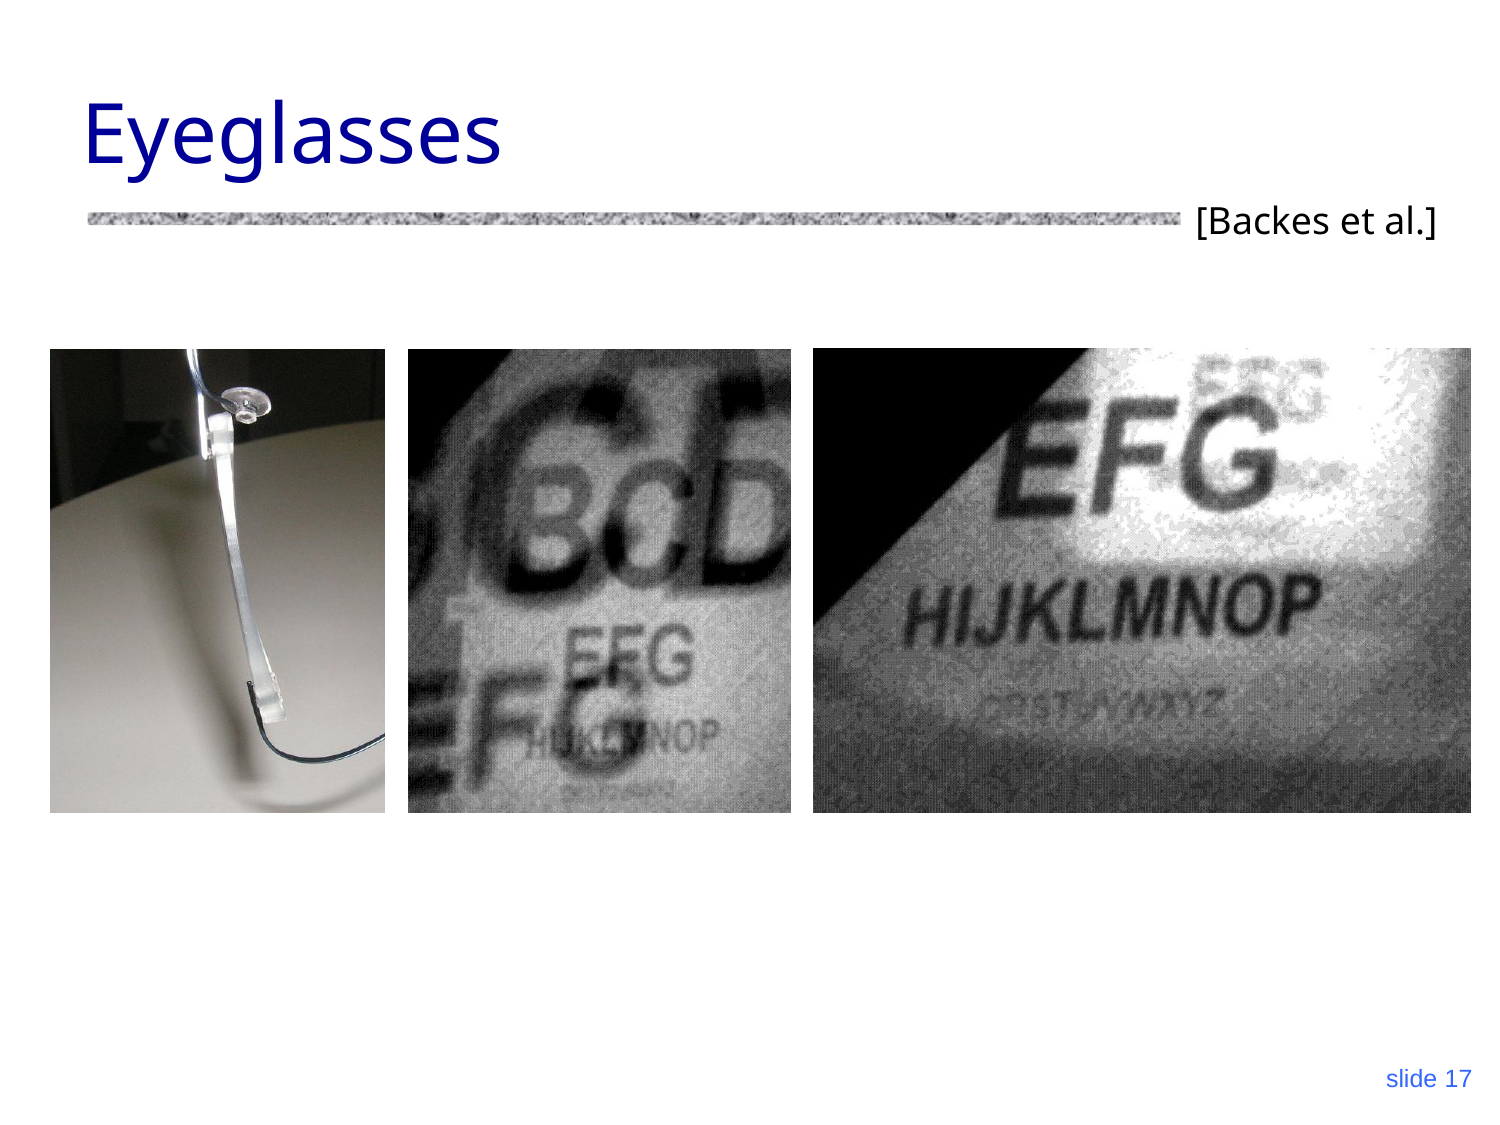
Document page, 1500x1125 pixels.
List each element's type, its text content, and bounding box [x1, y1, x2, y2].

picture [50, 349, 385, 813]
picture [408, 349, 791, 813]
text_box slide <number> [1174, 1025, 1488, 1101]
title Eyeglasses [66, 37, 1342, 188]
picture [813, 348, 1471, 813]
text_box [Backes et al.] [1180, 189, 1453, 250]
picture [87, 212, 1180, 226]
